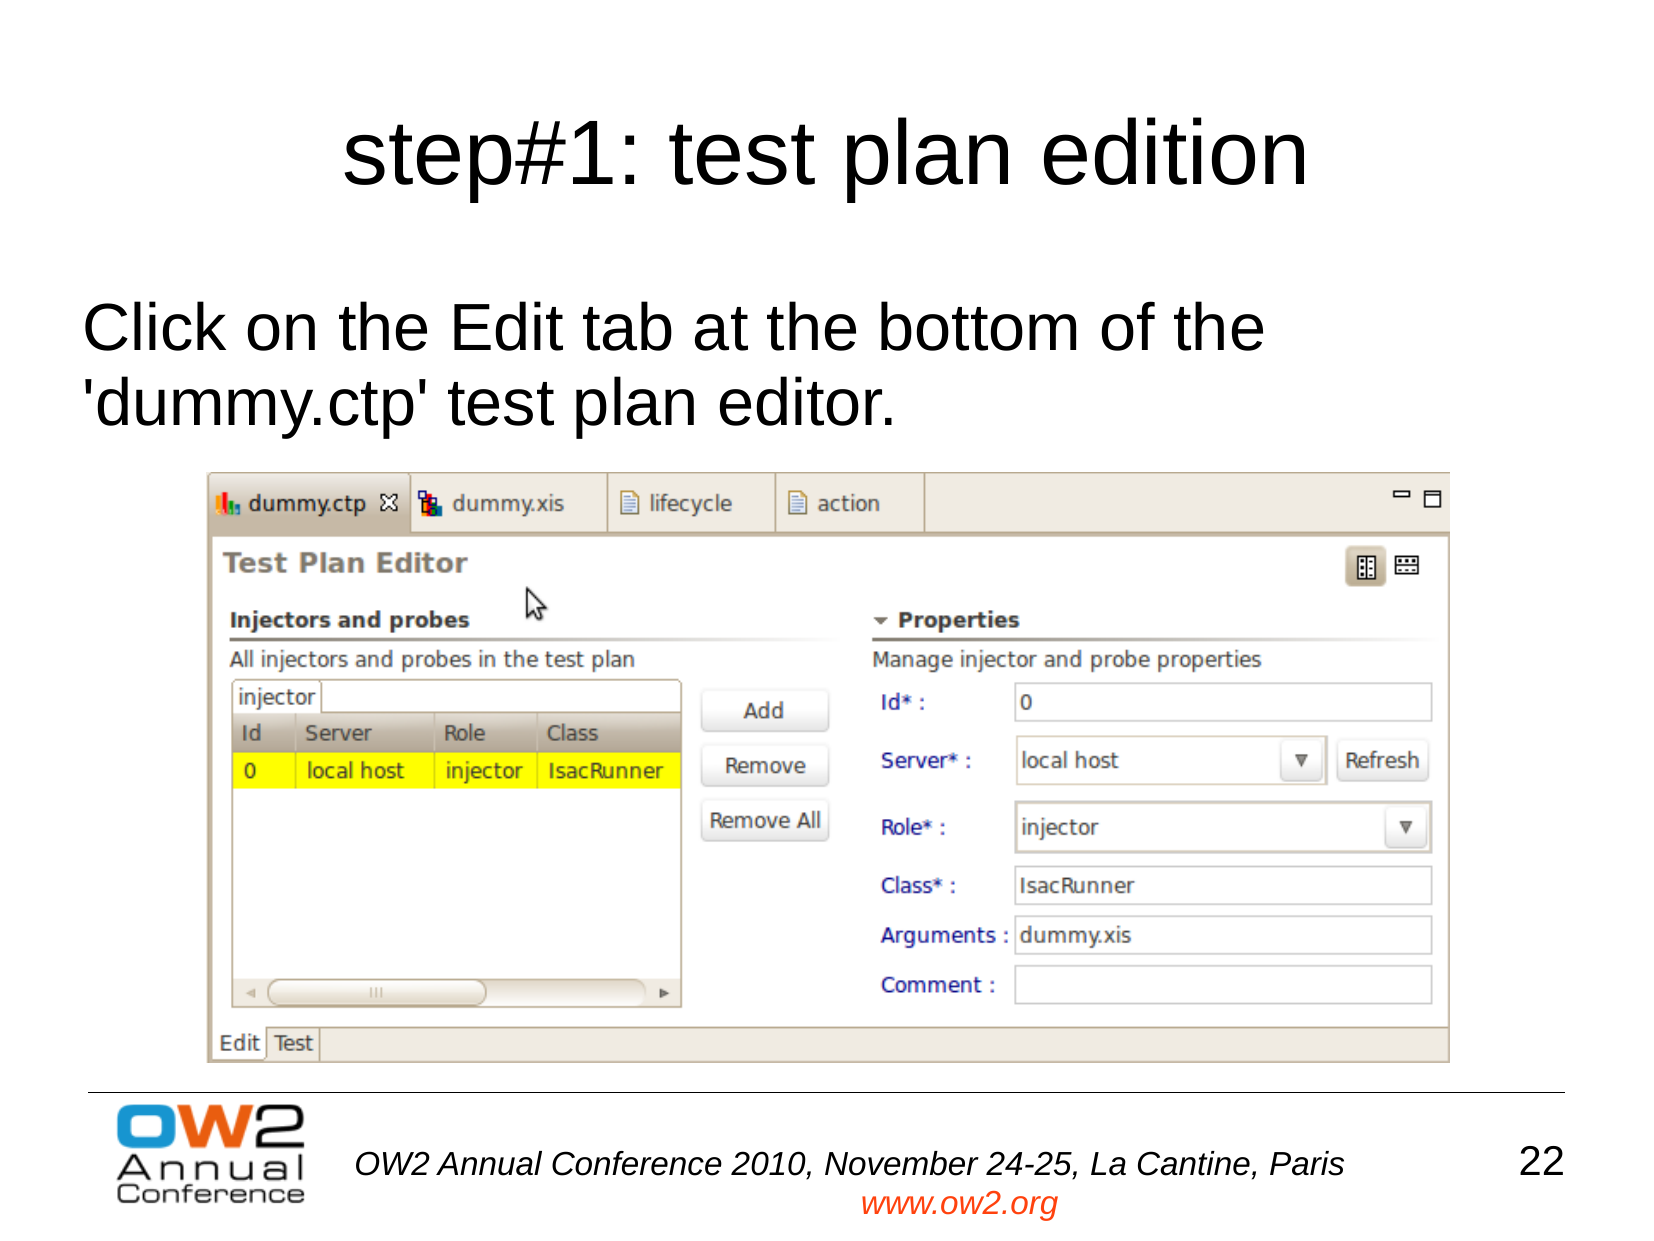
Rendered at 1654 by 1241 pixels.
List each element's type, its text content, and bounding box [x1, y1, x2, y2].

title step#1: test plan edition [82, 49, 1571, 257]
picture [88, 1094, 333, 1213]
list Click on the Edit tab at the bottom of the 'dummy.ctp' test plan editor. [82, 290, 1571, 1094]
picture [206, 472, 1450, 1063]
